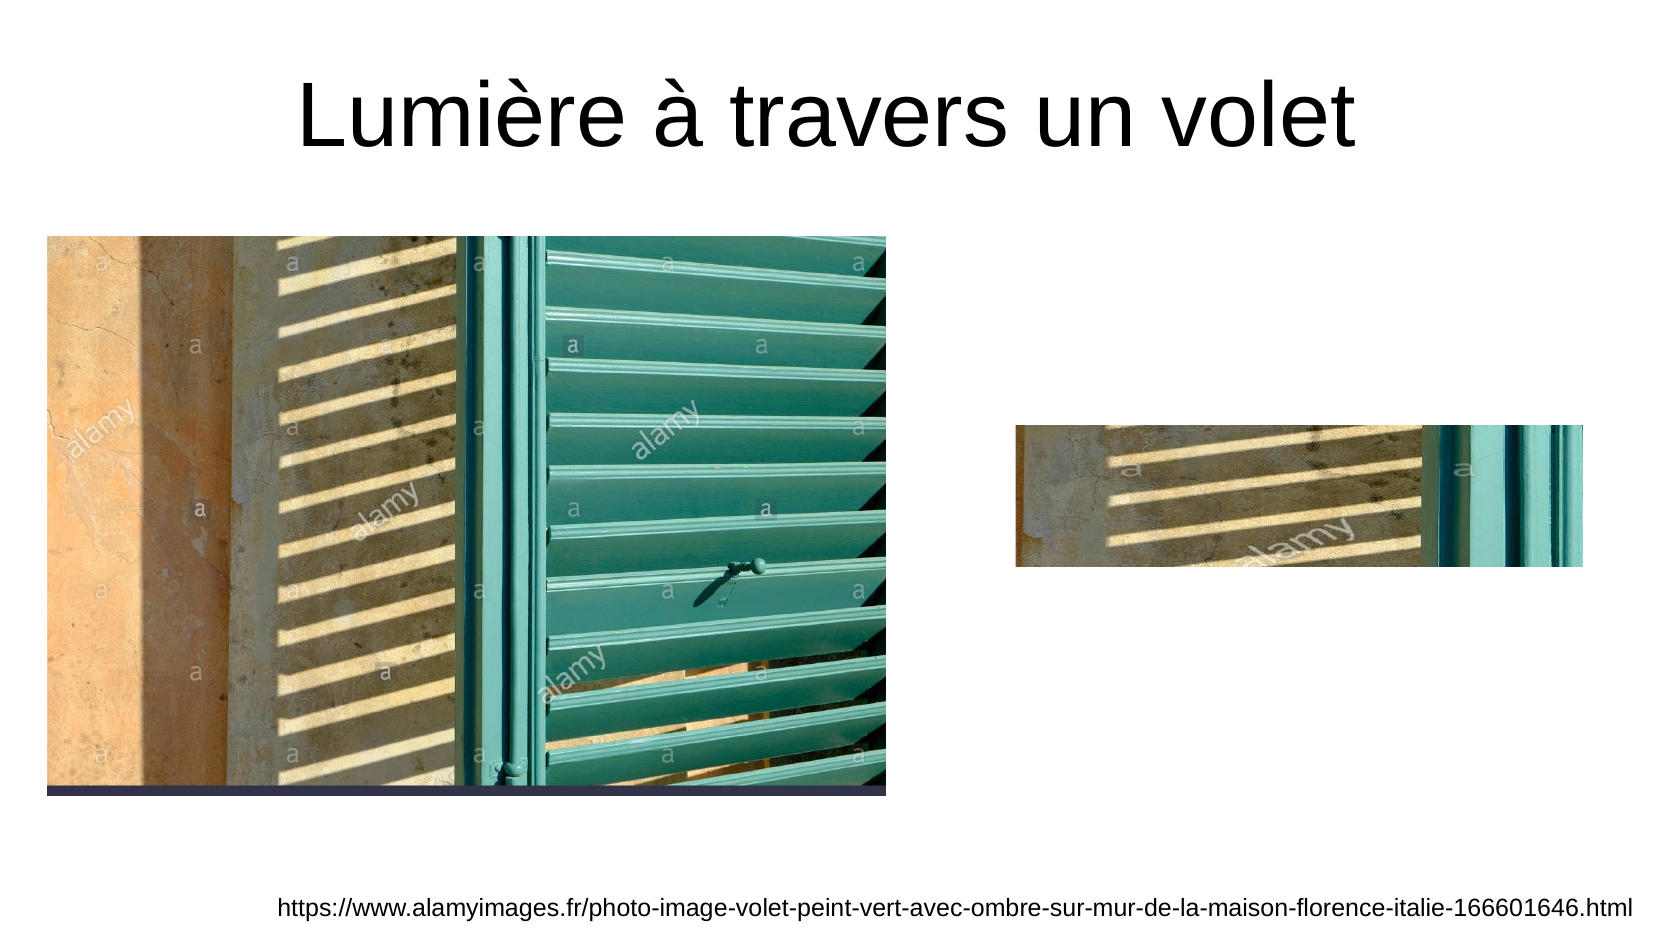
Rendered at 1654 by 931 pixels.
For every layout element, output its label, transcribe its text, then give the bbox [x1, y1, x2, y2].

picture [1508, 425, 1583, 567]
picture [1015, 425, 1509, 567]
title Lumière à travers un volet [82, 37, 1571, 193]
text_box https://www.alamyimages.fr/photo-image-volet-peint-vert-avec-ombre-sur-mur-de-la-maison-florence-italie-166601646.html [262, 885, 1654, 931]
picture [47, 236, 886, 796]
